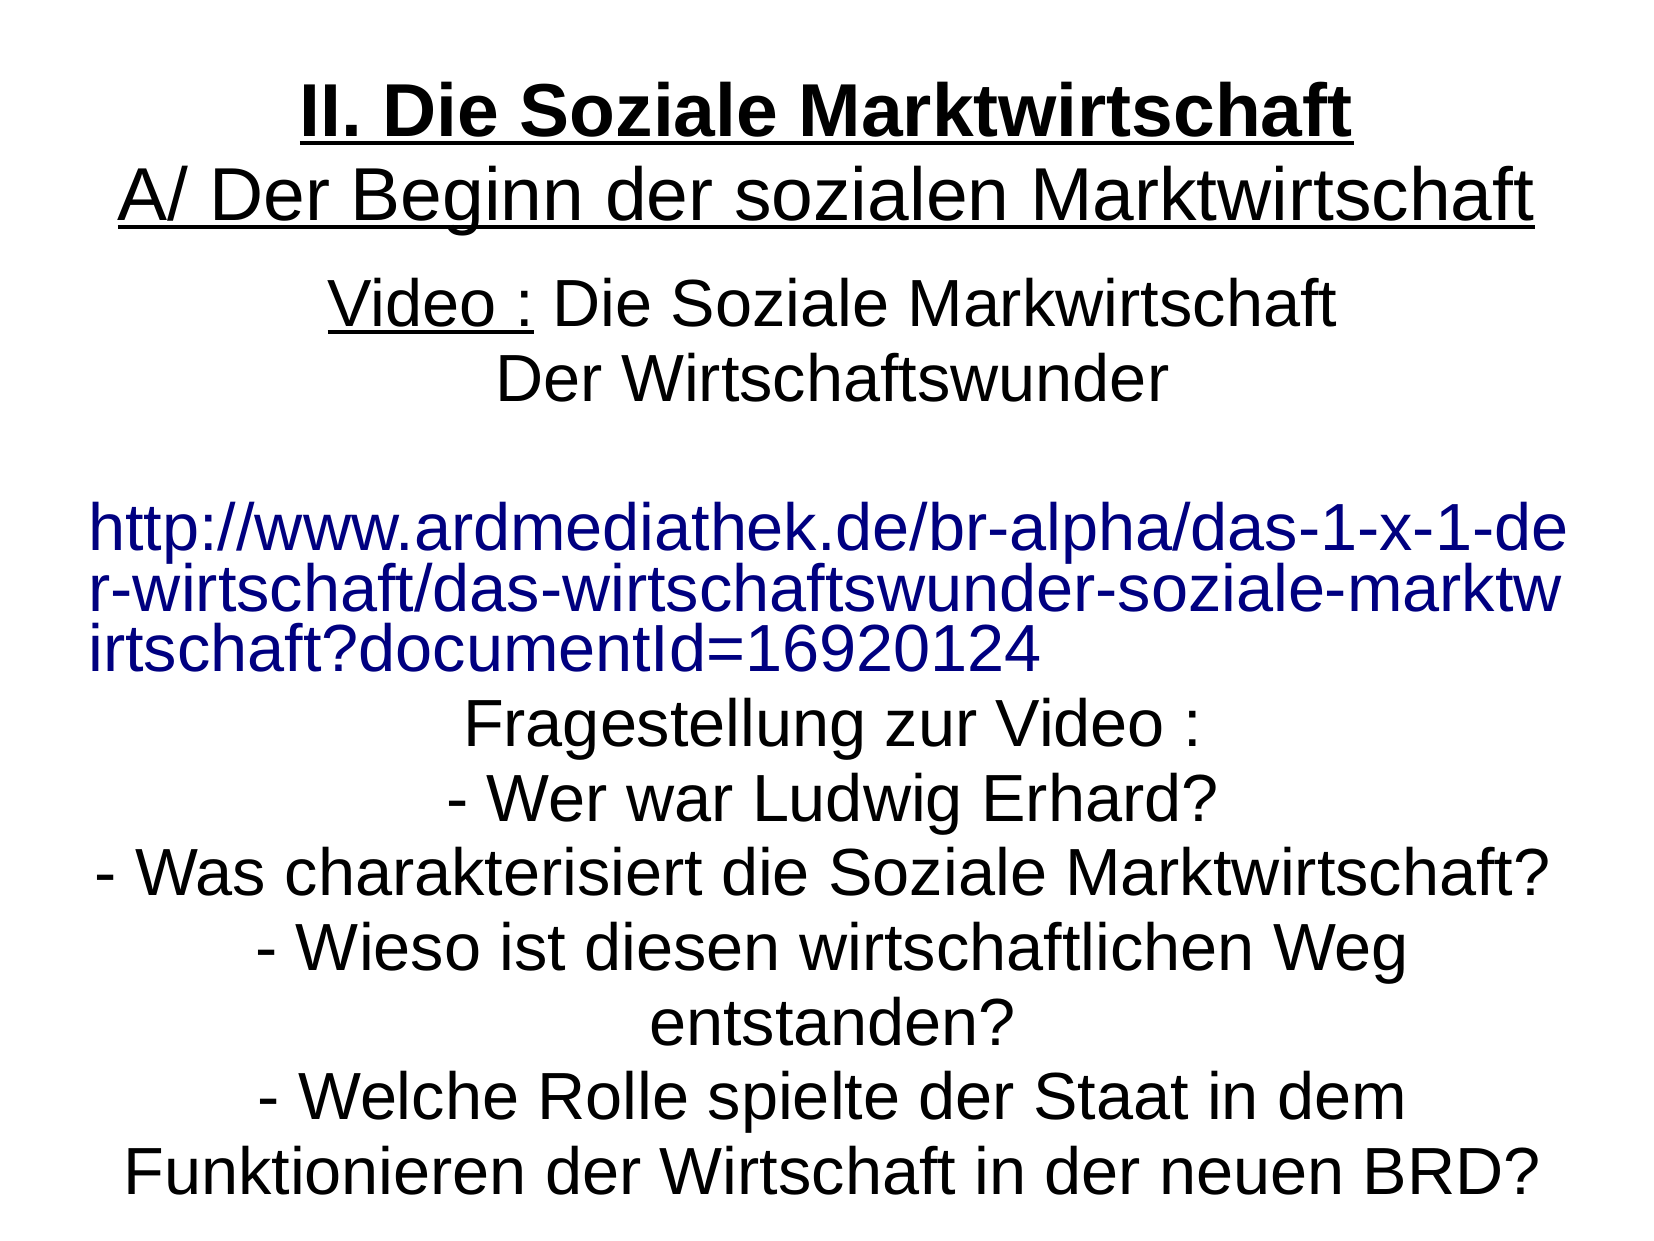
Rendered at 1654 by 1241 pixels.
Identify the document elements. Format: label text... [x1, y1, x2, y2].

subtitle Video : Die Soziale Markwirtschaft Der Wirtschaftswunder http://www.ardmediathek.de/br-alpha/das-1-x-1-der-wirtschaft/das-wirtschaftswunder-soziale-marktwirtschaft?documentId=16920124 Fragestellung zur Video : - Wer war Ludwig Erhard? - Was charakterisiert die Soziale Marktwirtschaft? - Wieso ist diesen wirtschaftlichen Weg entstanden? - Welche Rolle spielte der Staat in dem Funktionieren der Wirtschaft in der neuen BRD? [88, 265, 1577, 1163]
title II. Die Soziale Marktwirtschaft A/ Der Beginn der sozialen Marktwirtschaft [82, 56, 1571, 250]
